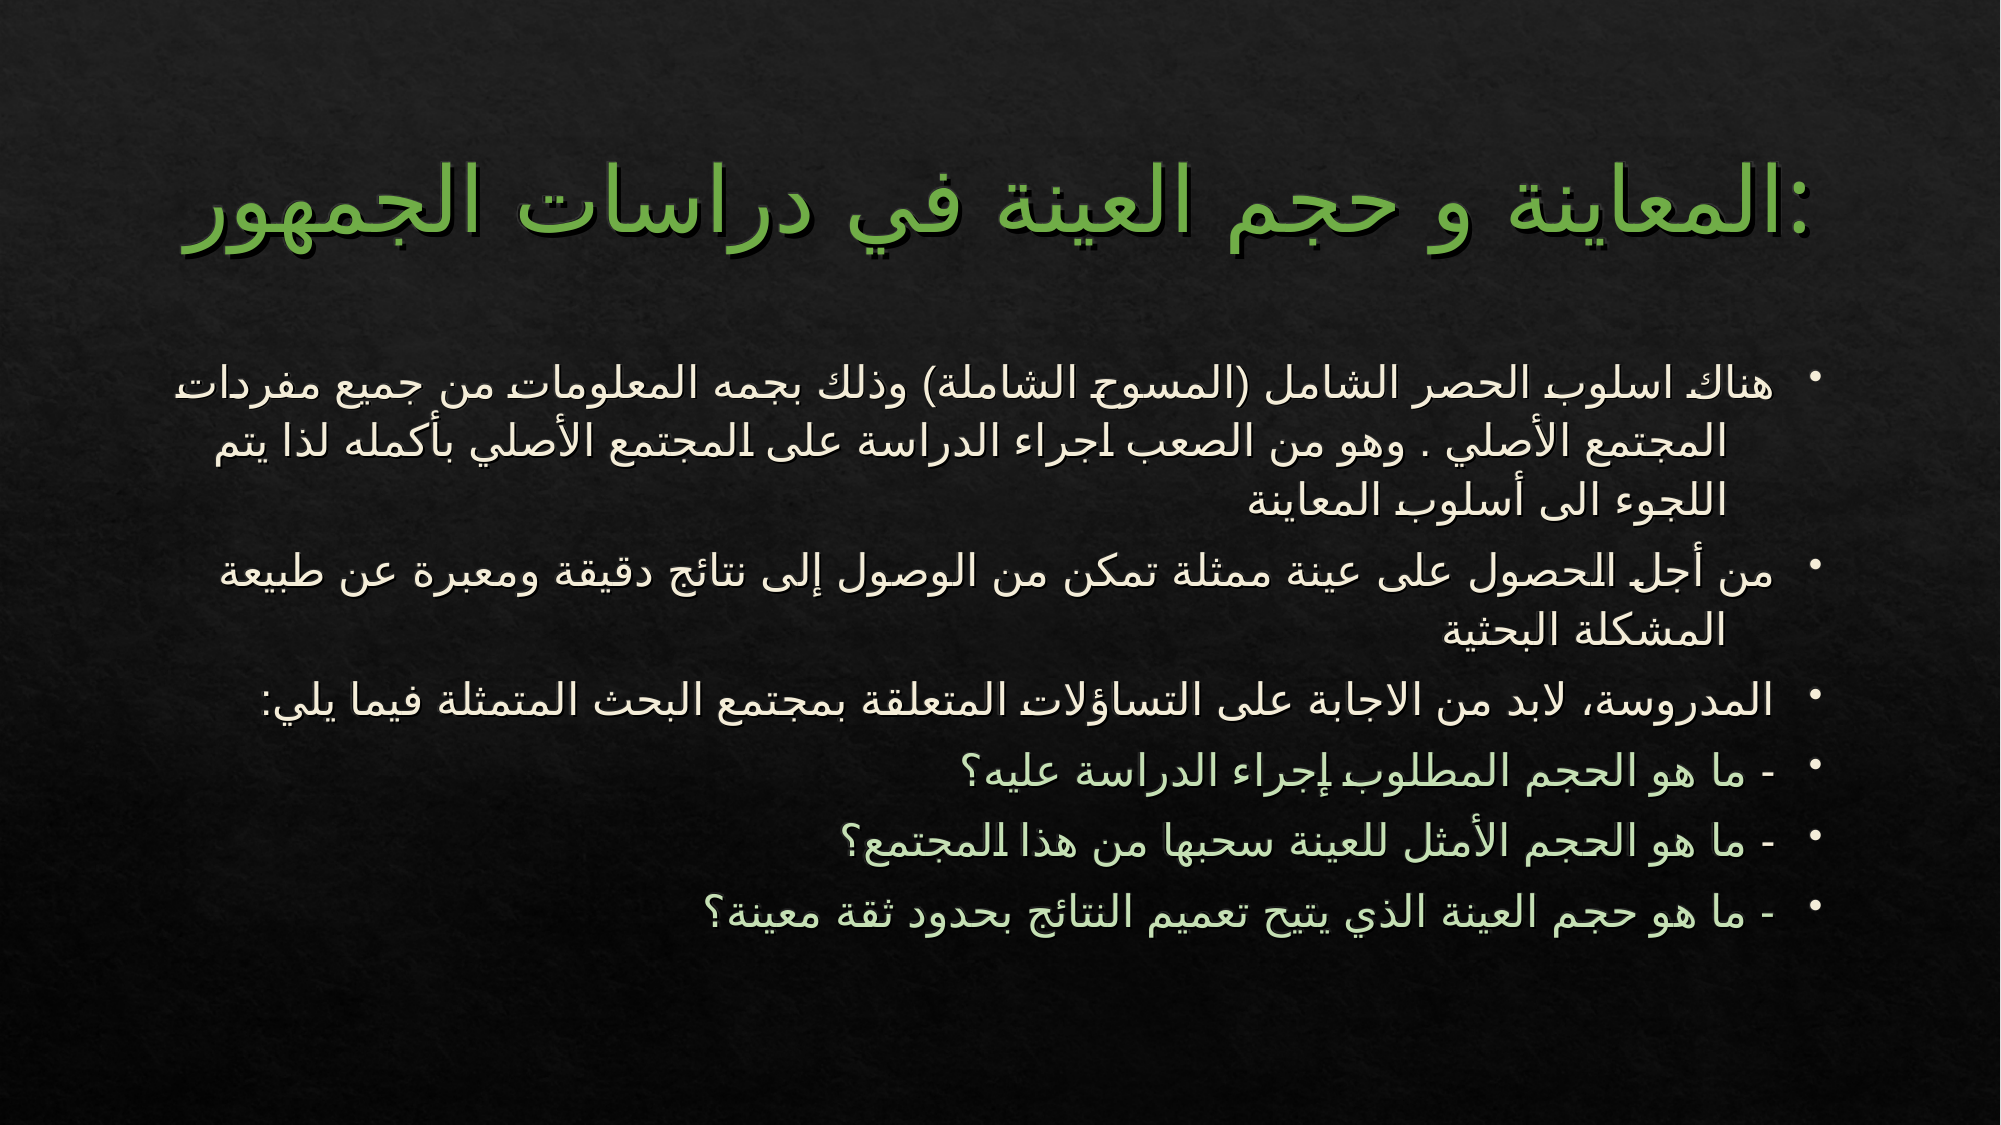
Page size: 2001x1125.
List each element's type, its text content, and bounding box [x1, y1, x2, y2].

title المعاينة و حجم العينة في دراسات الجمهور: [149, 99, 1849, 307]
list هناك اسلوب الحصر الشامل (المسوح الشاملة) وذلك بجمه المعلومات من جميع مفردات المجتمع الأصلي . وهو من الصعب اجراء الدراسة على المجتمع الأصلي بأكمله لذا يتم اللجوء الى أسلوب المعاينة من أجل الحصول على عينة ممثلة تمكن من الوصول إلى نتائج دقيقة ومعبرة عن طبيعة المشكلة البحثية المدروسة، لابد من الاجابة على التساؤلات المتعلقة بمجتمع البحث المتمثلة فيما يلي: - ما هو الحجم المطلوب إجراء الدراسة عليه؟ - ما هو الحجم الأمثل للعينة سحبها من هذا المجتمع؟ - ما هو حجم العينة الذي يتيح تعميم النتائج بحدود ثقة معينة؟ [149, 340, 1849, 951]
